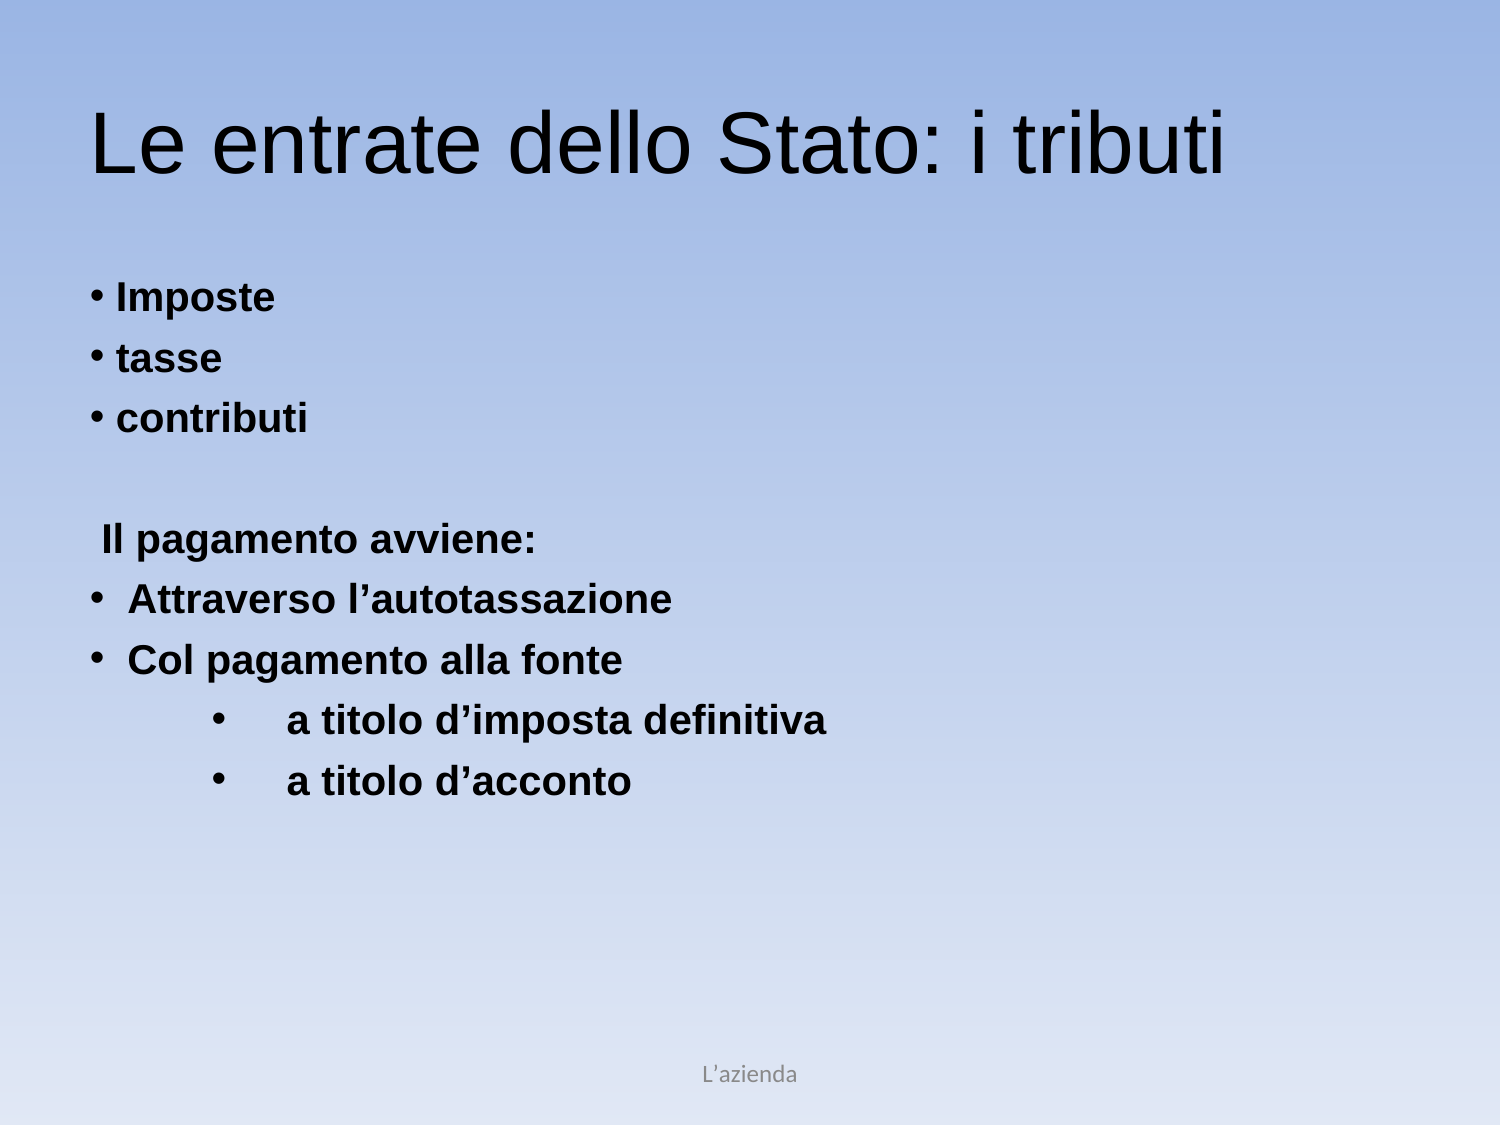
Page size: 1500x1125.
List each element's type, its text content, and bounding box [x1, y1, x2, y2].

text_box L’azienda [512, 1042, 988, 1103]
text_box Le entrate dello Stato: i tributi [75, 45, 1426, 233]
text_box Imposte tasse contributi Il pagamento avviene: Attraverso l’autotassazione Col pagamento alla fonte a titolo d’imposta definitiva a titolo d’acconto [75, 262, 1426, 844]
